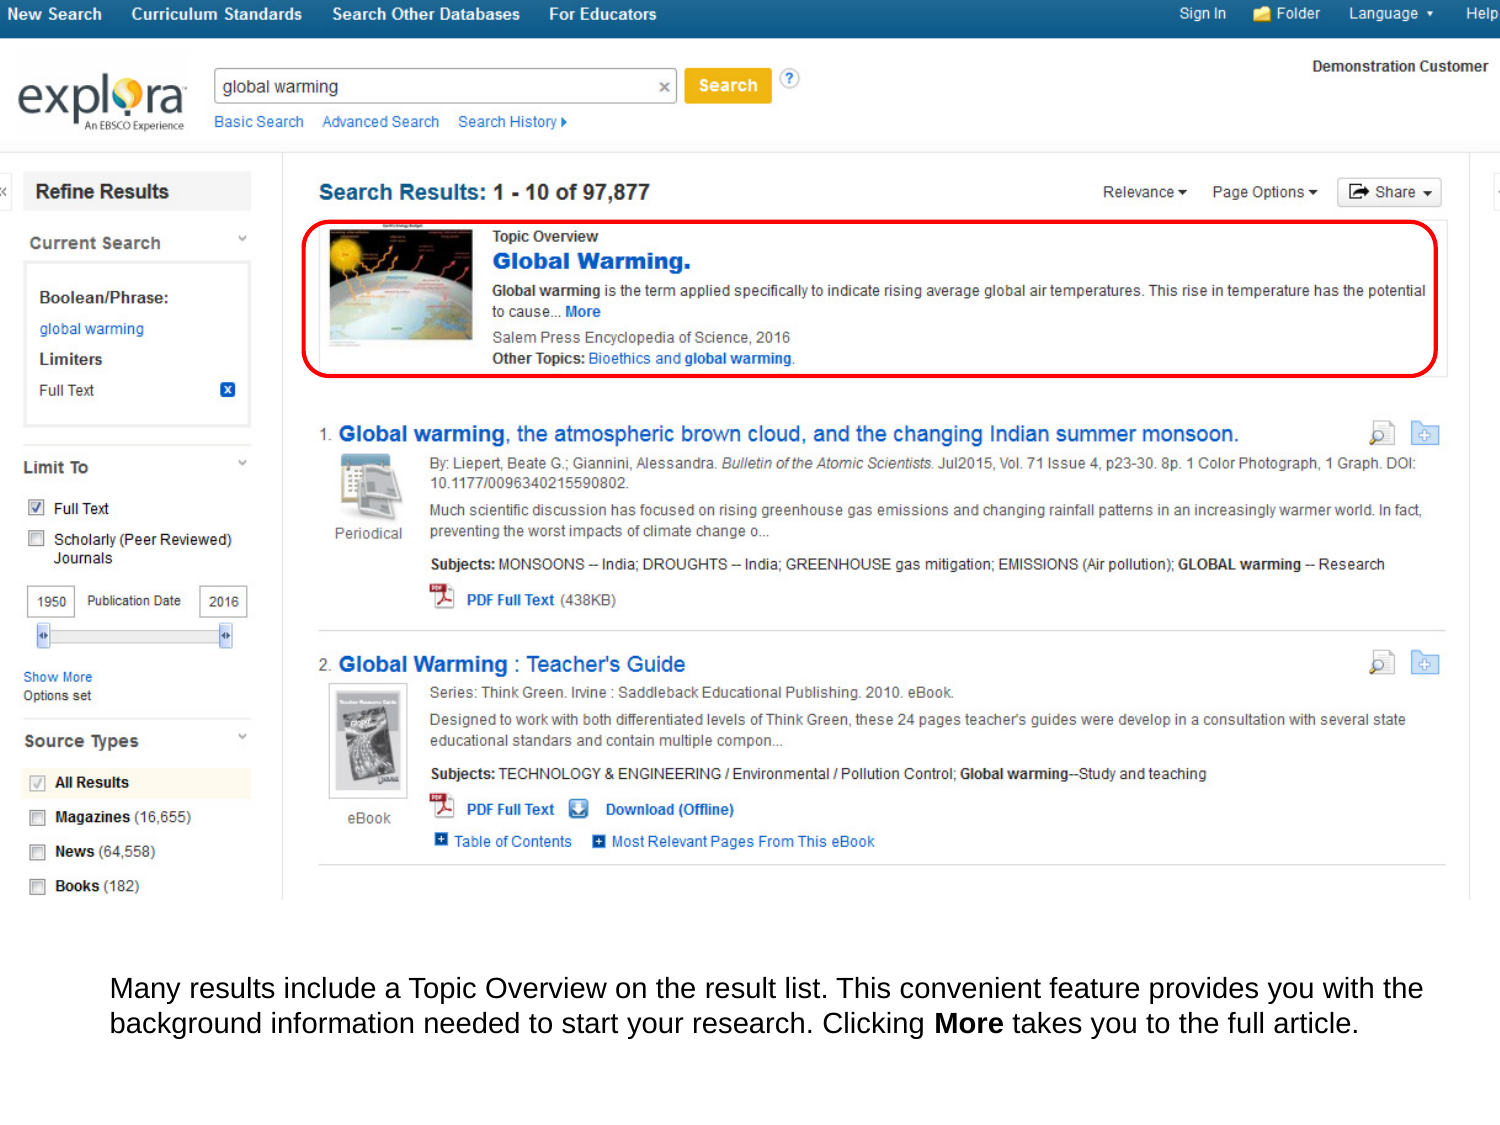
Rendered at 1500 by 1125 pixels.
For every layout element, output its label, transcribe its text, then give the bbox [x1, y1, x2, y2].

picture [0, 0, 1500, 900]
text_box Many results include a Topic Overview on the result list. This convenient feature provides you with the background information needed to start your research. Clicking More takes you to the full article. [57, 961, 1500, 1048]
